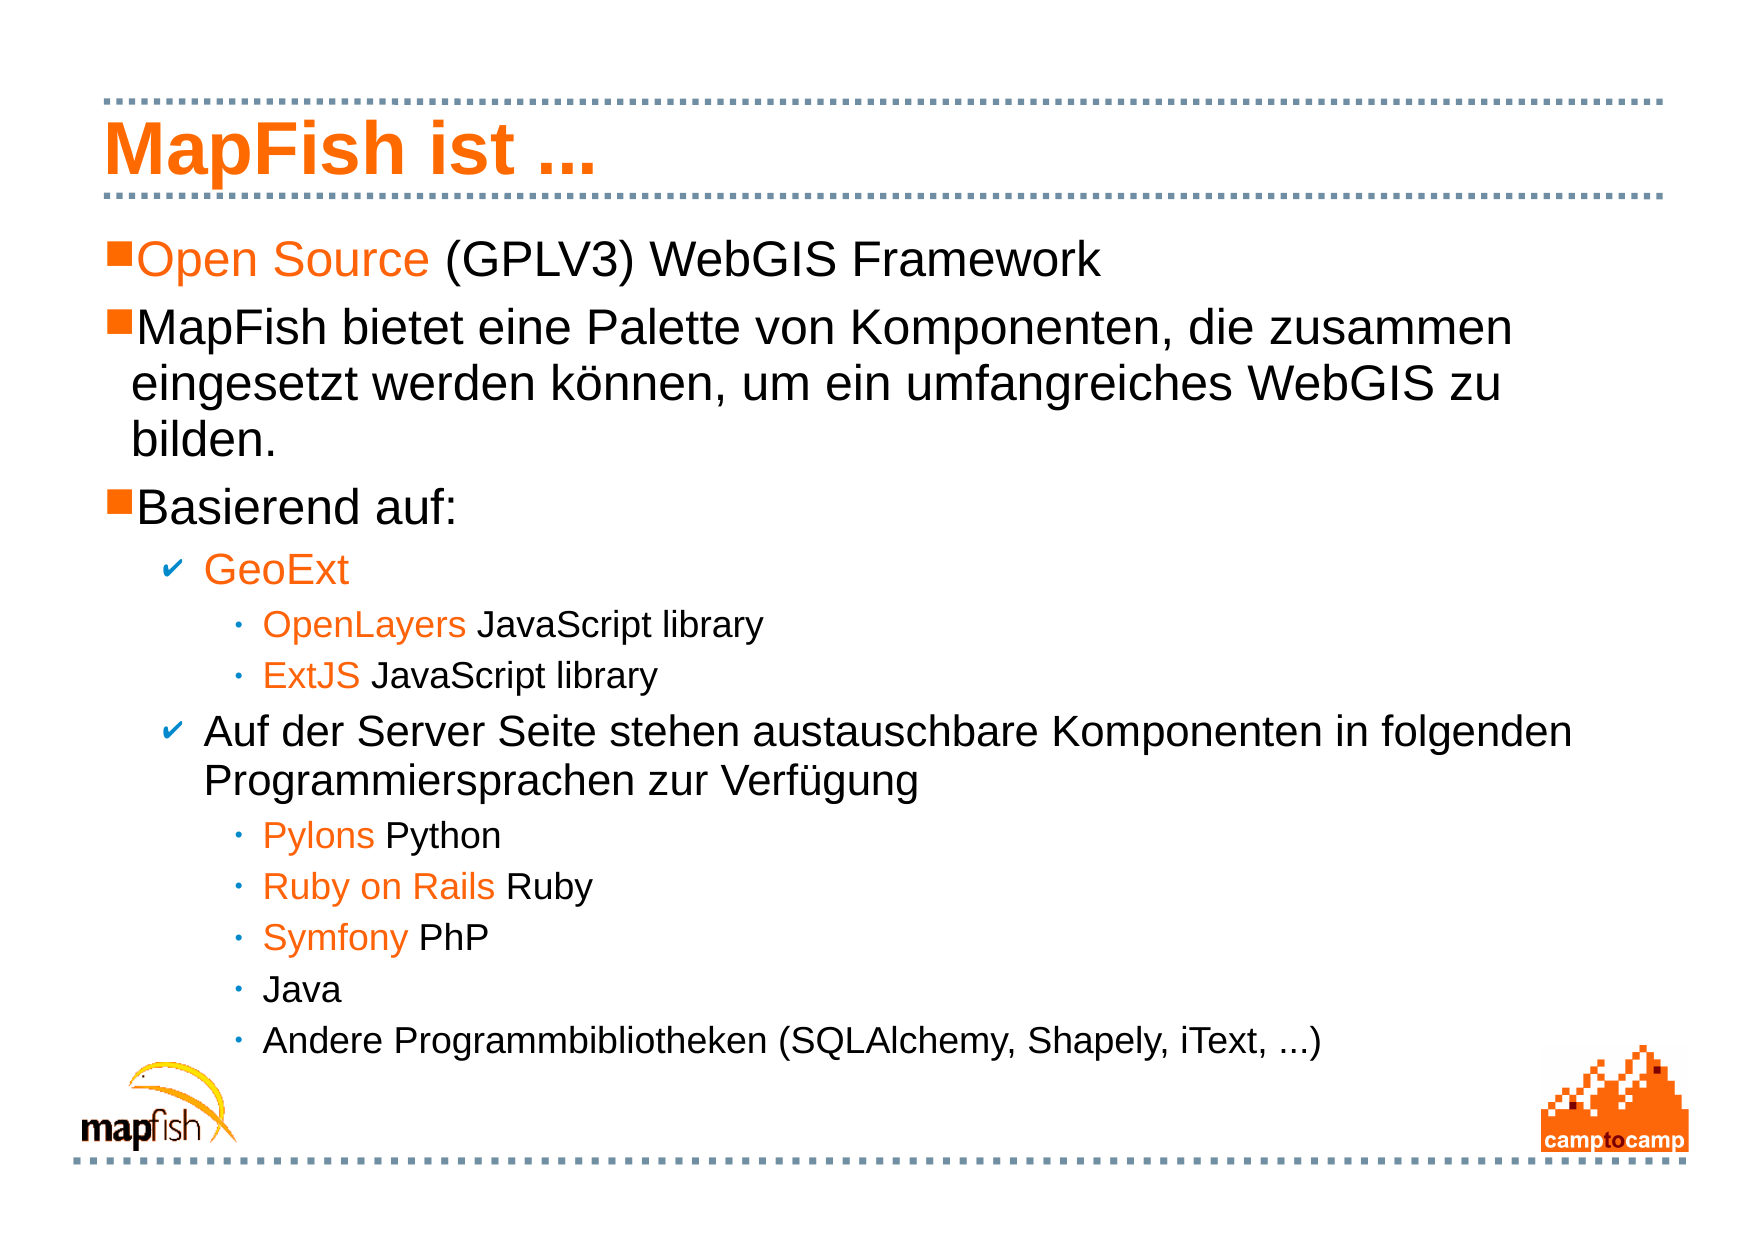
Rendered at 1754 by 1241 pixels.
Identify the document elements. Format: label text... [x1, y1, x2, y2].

picture [82, 1062, 237, 1151]
picture [1541, 1045, 1689, 1152]
list Open Source (GPLV3) WebGIS Framework MapFish bietet eine Palette von Komponenten, die zusammen eingesetzt werden können, um ein umfangreiches WebGIS zu bilden. Basierend auf: GeoExt OpenLayers JavaScript library ExtJS JavaScript library Auf der Server Seite stehen austauschbare Komponenten in folgenden Programmiersprachen zur Verfügung Pylons Python Ruby on Rails Ruby Symfony PhP Java Andere Programmbibliotheken (SQLAlchemy, Shapely, iText, ...) [103, 231, 1660, 1062]
title MapFish ist ... [103, 104, 1660, 193]
